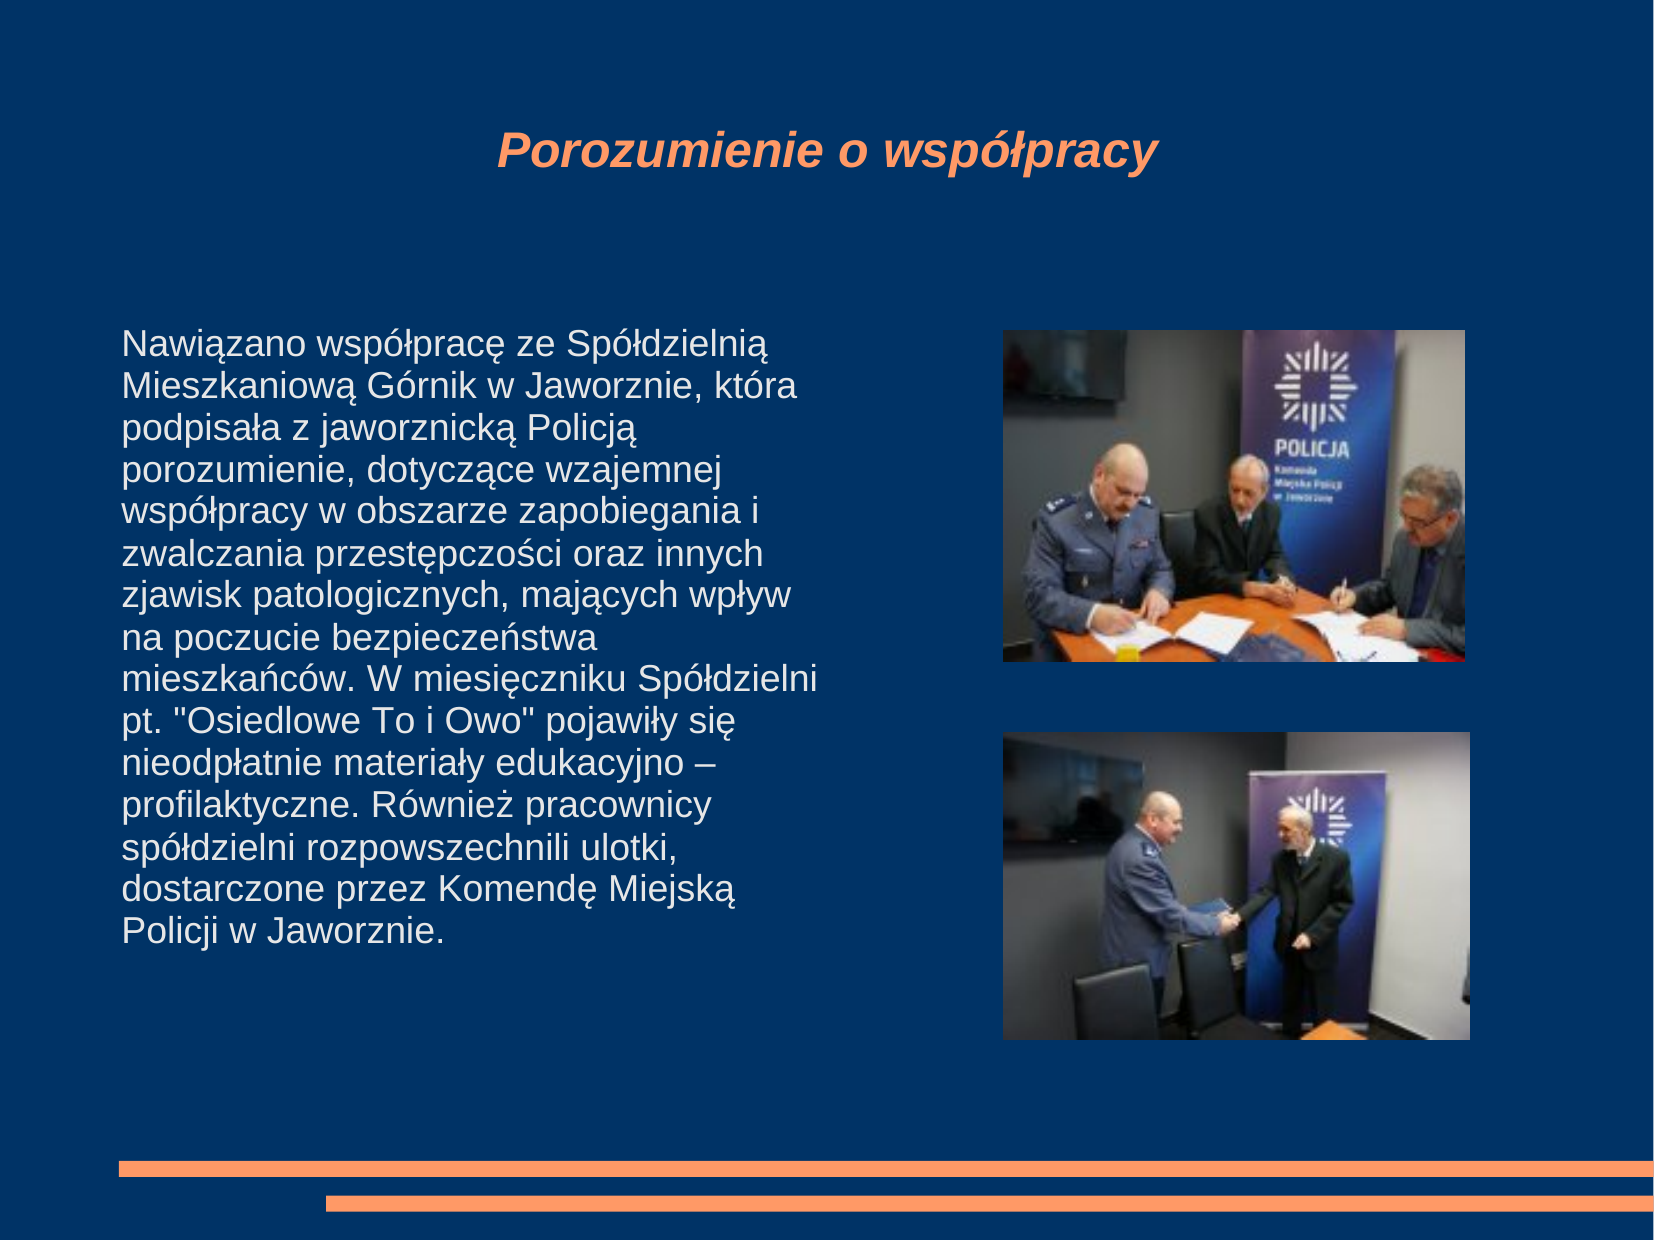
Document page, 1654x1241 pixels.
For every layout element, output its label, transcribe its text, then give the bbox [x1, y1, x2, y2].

list Nawiązano współpracę ze Spółdzielnią Mieszkaniową Górnik w Jaworznie, która podpisała z jaworznicką Policją porozumienie, dotyczące wzajemnej współpracy w obszarze zapobiegania i zwalczania przestępczości oraz innych zjawisk patologicznych, mających wpływ na poczucie bezpieczeństwa mieszkańców. W miesięczniku Spółdzielni pt. "Osiedlowe To i Owo" pojawiły się nieodpłatnie materiały edukacyjno – profilaktyczne. Również pracownicy spółdzielni rozpowszechnili ulotki, dostarczone przez Komendę Miejską Policji w Jaworznie. [121, 322, 824, 1042]
title Porozumienie o współpracy [121, 46, 1534, 254]
picture [1003, 732, 1470, 1040]
picture [1003, 330, 1465, 662]
